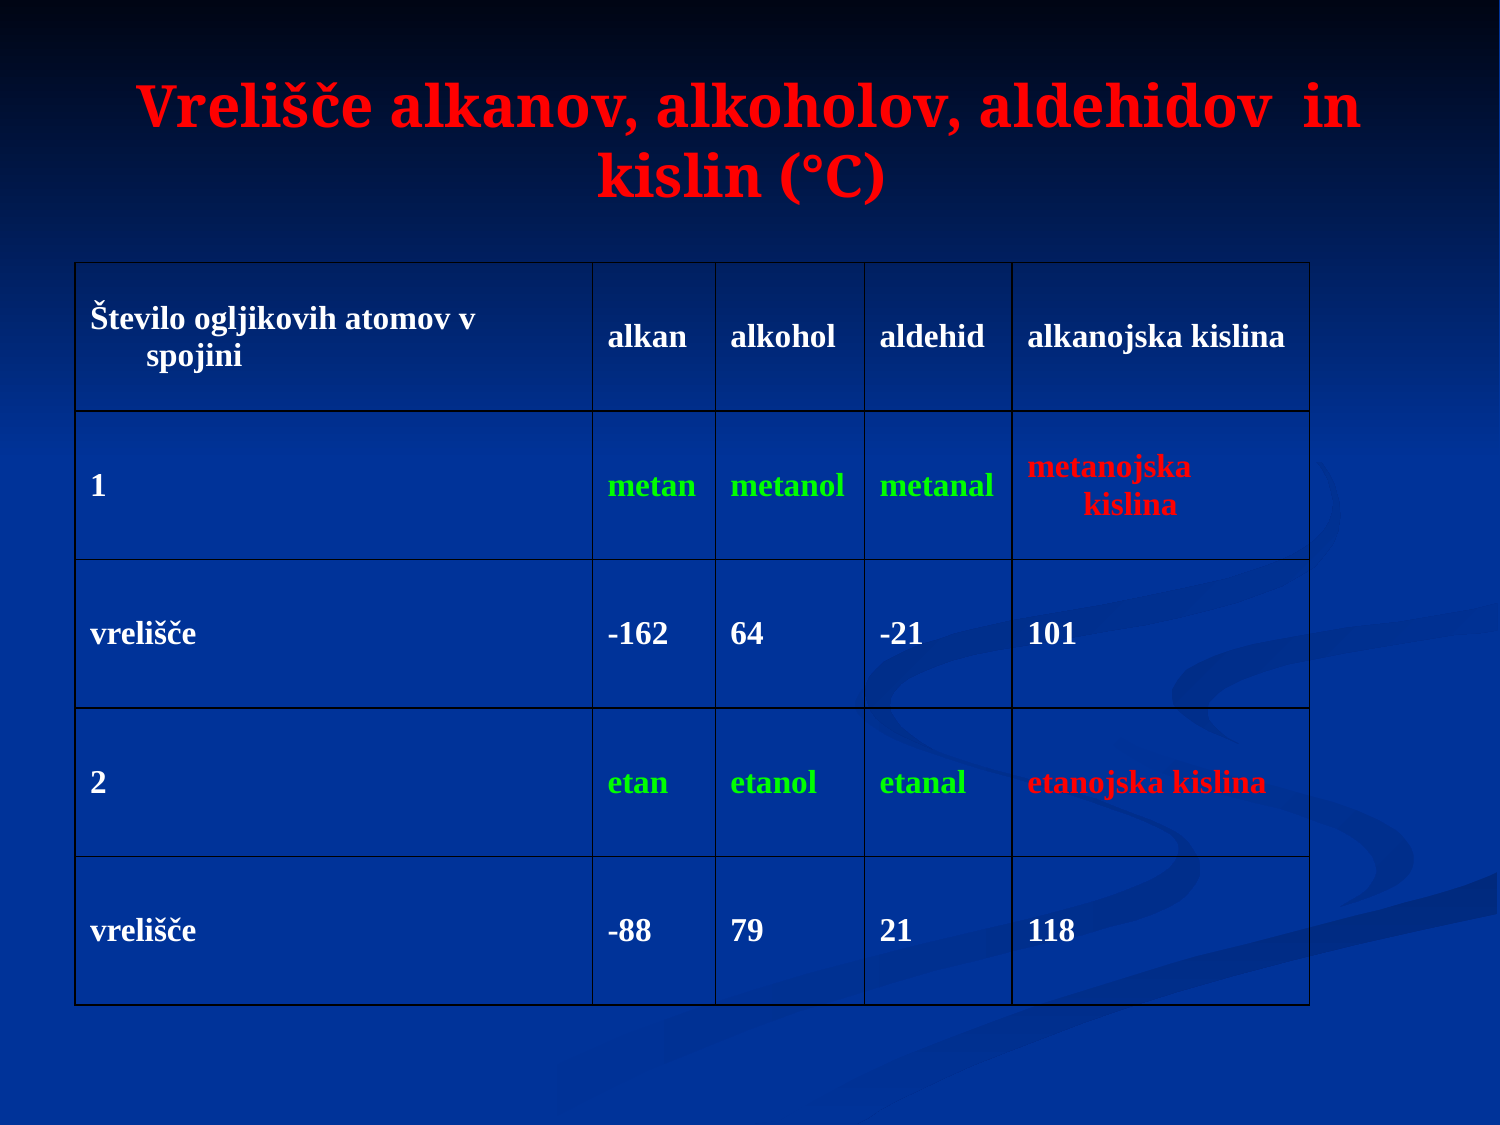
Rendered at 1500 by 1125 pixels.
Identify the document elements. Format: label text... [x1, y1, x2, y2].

table_cell metan [593, 412, 715, 559]
table_cell -88 [593, 857, 715, 1004]
table_cell 1 [76, 412, 592, 559]
table_cell etanol [716, 709, 864, 856]
title Vrelišče alkanov, alkoholov, aldehidov in kislin (°C) [75, 45, 1425, 233]
table_cell -162 [593, 560, 715, 707]
table_header alkanojska kislina [1013, 263, 1309, 410]
table_cell metanol [716, 412, 864, 559]
table_cell metanojska kislina [1013, 412, 1309, 559]
table_cell etanojska kislina [1013, 709, 1309, 856]
table_cell 118 [1013, 857, 1309, 1004]
table_cell etanal [865, 709, 1011, 856]
table_cell 101 [1013, 560, 1309, 707]
table_header Število ogljikovih atomov v spojini [76, 263, 592, 410]
table_cell 2 [76, 709, 592, 856]
table_header alkan [593, 263, 715, 410]
table_cell vrelišče [76, 857, 592, 1004]
table_cell vrelišče [76, 560, 592, 707]
table_header aldehid [865, 263, 1011, 410]
table_cell metanal [865, 412, 1011, 559]
table_cell 21 [865, 857, 1011, 1004]
table_cell -21 [865, 560, 1011, 707]
table_cell etan [593, 709, 715, 856]
table_header alkohol [716, 263, 864, 410]
table_cell 79 [716, 857, 864, 1004]
table_cell 64 [716, 560, 864, 707]
